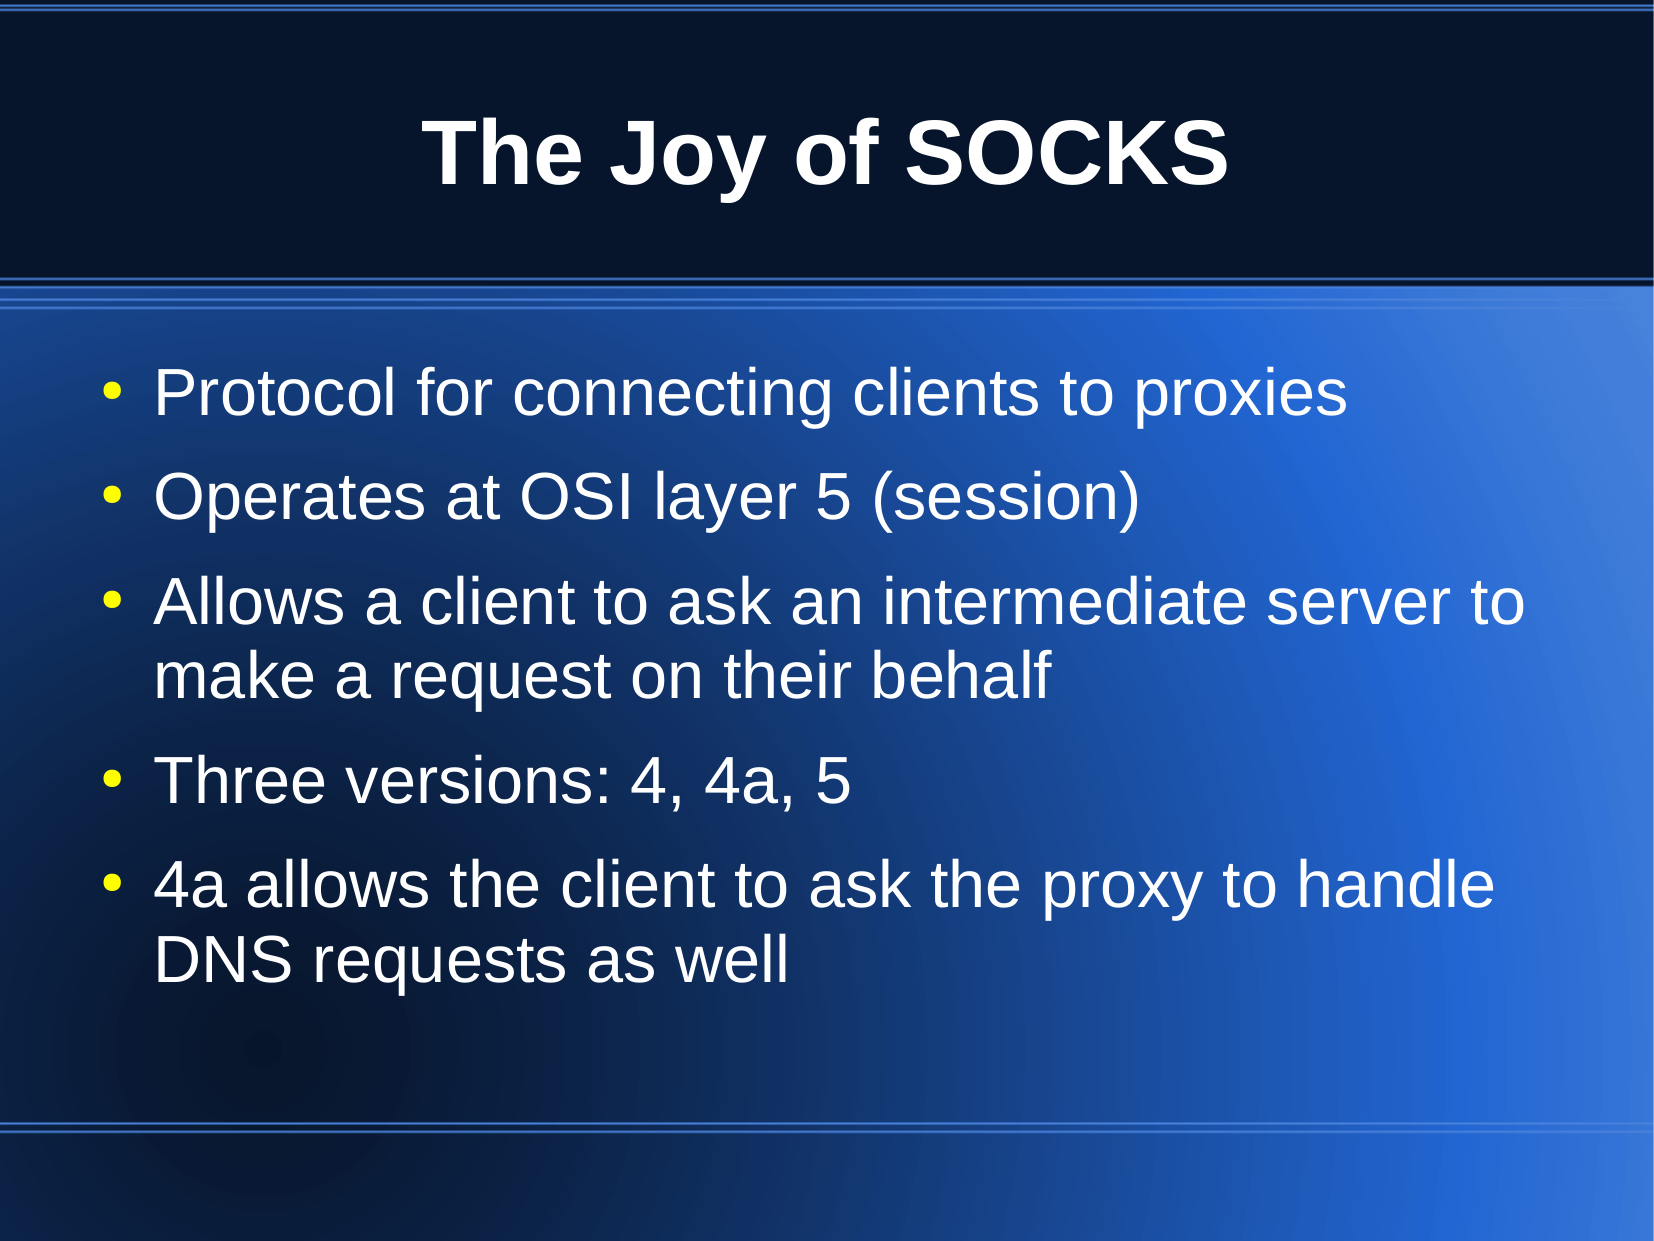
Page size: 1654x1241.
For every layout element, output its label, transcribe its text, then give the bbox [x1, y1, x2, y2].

list Protocol for connecting clients to proxies Operates at OSI layer 5 (session) Allows a client to ask an intermediate server to make a request on their behalf Three versions: 4, 4a, 5 4a allows the client to ask the proxy to handle DNS requests as well [82, 355, 1571, 1043]
picture [0, 0, 1654, 1241]
title The Joy of SOCKS [82, 56, 1571, 250]
